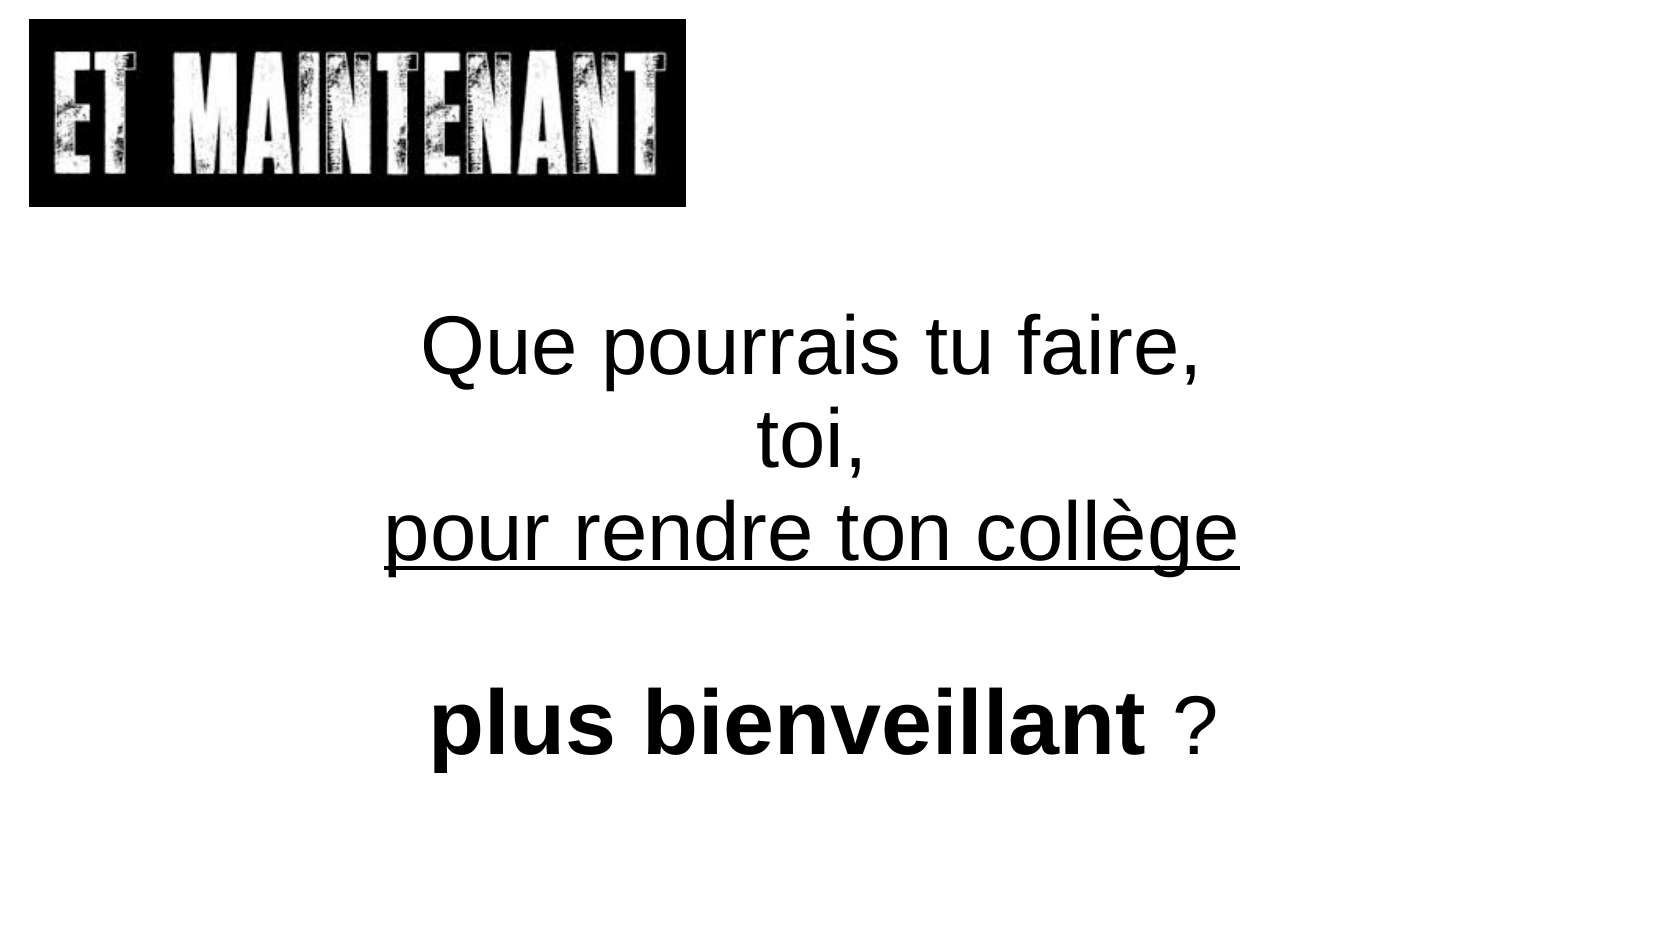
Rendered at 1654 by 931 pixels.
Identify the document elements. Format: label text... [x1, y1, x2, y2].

text_box Que pourrais tu faire, toi, pour rendre ton collège plus bienveillant ? [88, 292, 1536, 798]
picture [29, 19, 686, 207]
